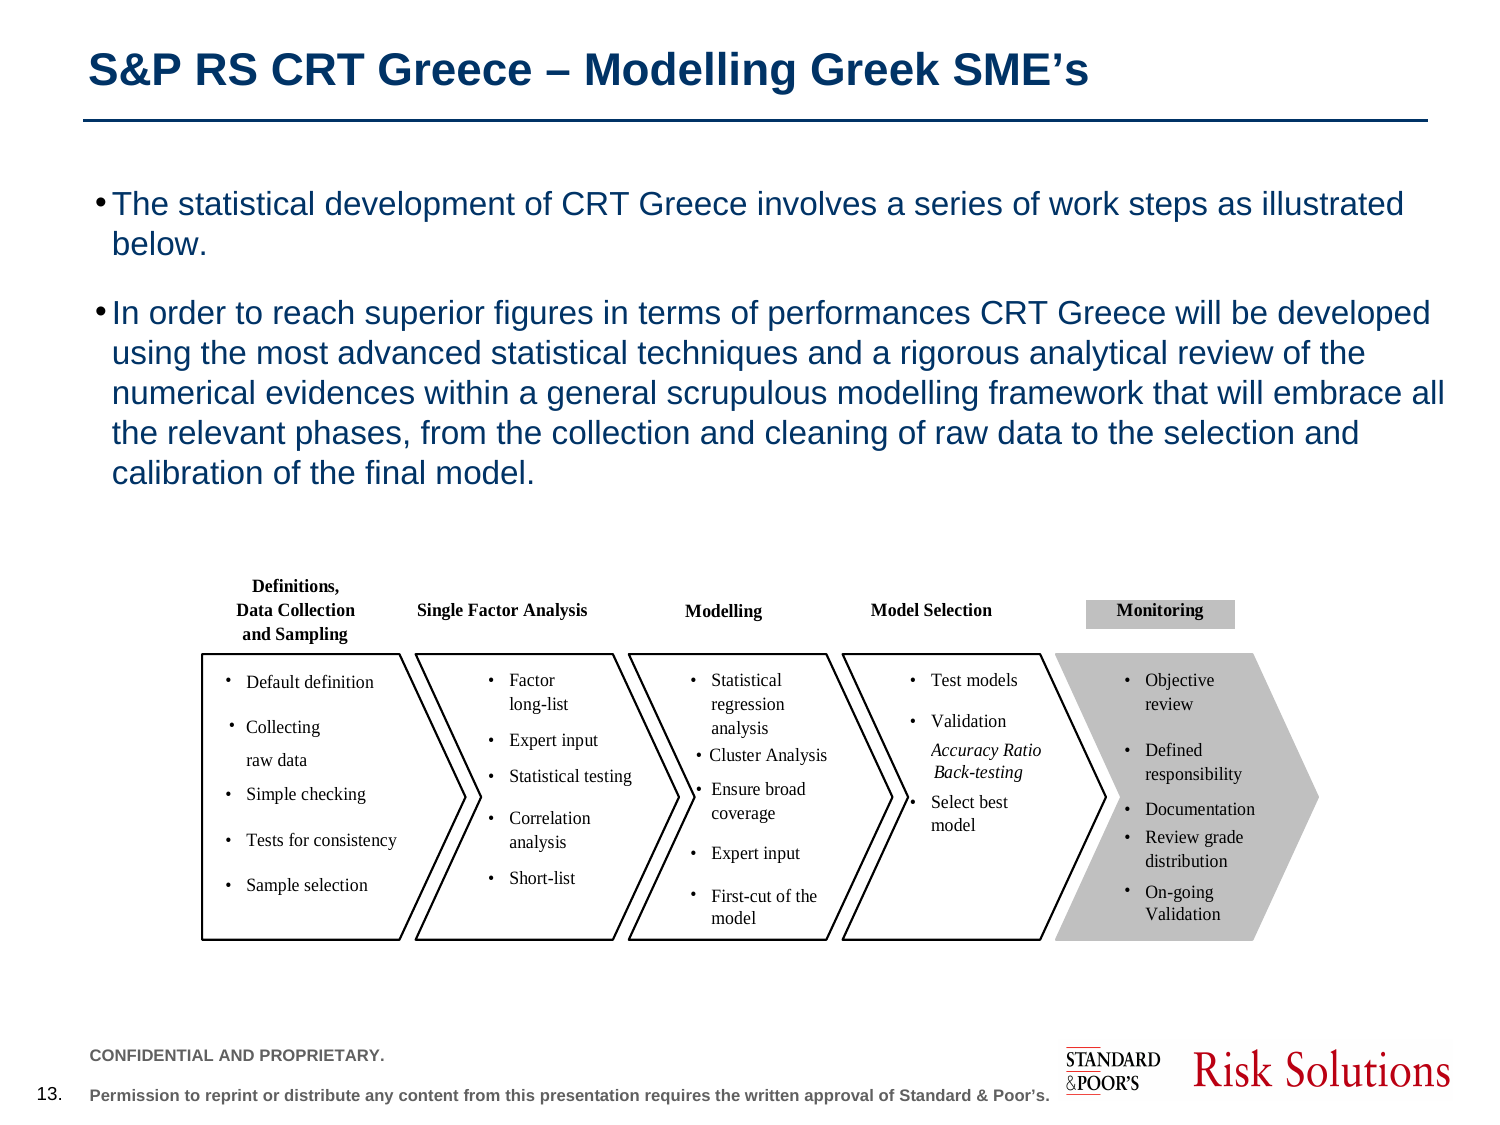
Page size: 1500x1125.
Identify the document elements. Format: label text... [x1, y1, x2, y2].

picture [1058, 1039, 1453, 1101]
text_box S&P RS CRT Greece – Modelling Greek SME’s [73, 27, 1429, 103]
text_box The statistical development of CRT Greece involves a series of work steps as illustrated below. In order to reach superior figures in terms of performances CRT Greece will be developed using the most advanced statistical techniques and a rigorous analytical review of the numerical evidences within a general scrupulous modelling framework that will embrace all the relevant phases, from the collection and cleaning of raw data to the selection and calibration of the final model. [80, 174, 1475, 593]
chart [200, 574, 1338, 965]
